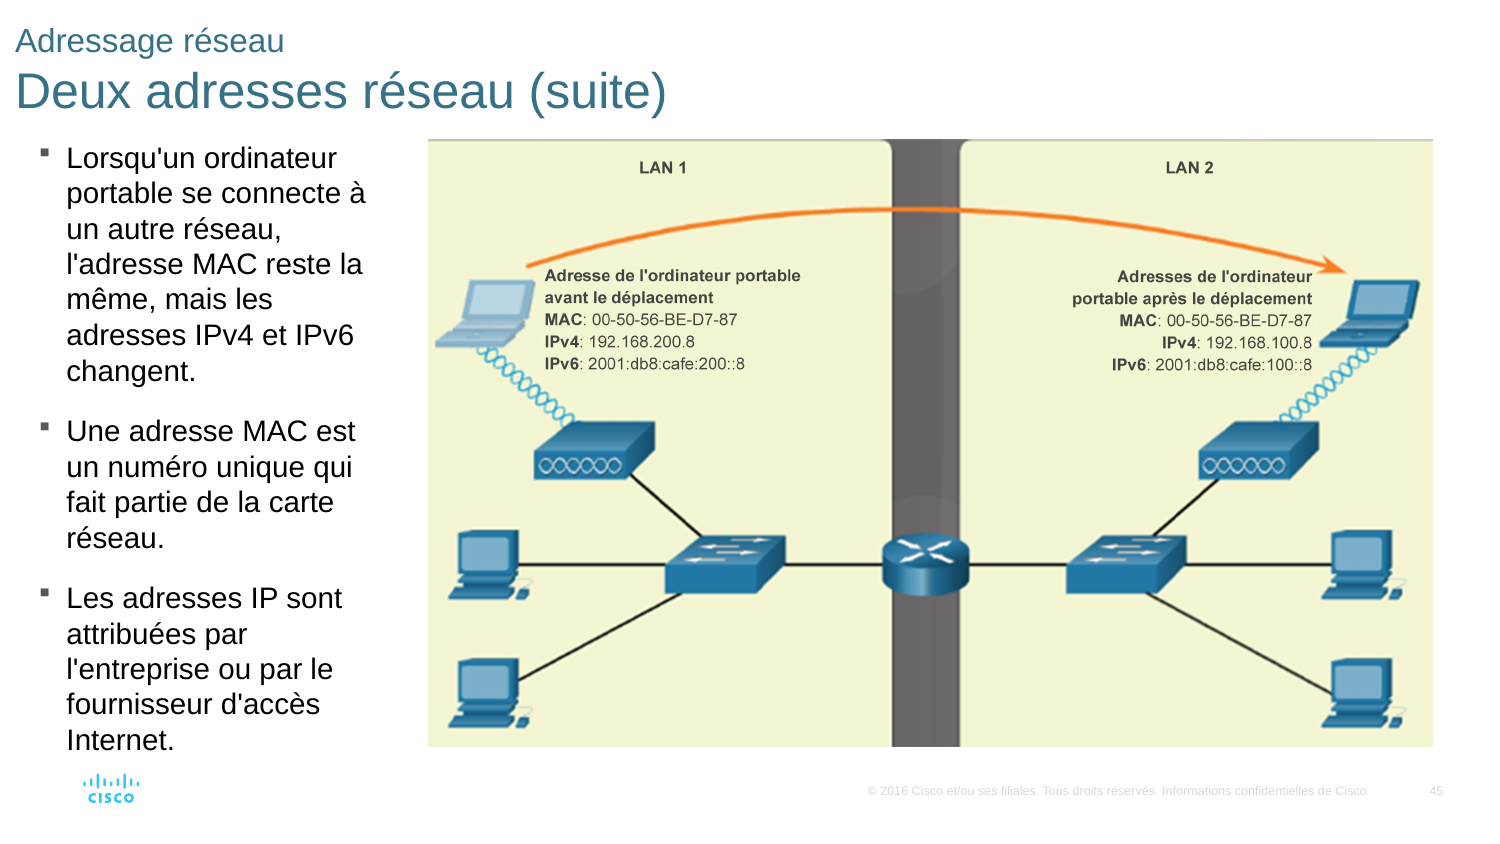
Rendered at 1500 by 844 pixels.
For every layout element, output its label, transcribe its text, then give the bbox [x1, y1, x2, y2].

title Adressage réseau Deux adresses réseau (suite) [0, 6, 1500, 131]
picture [428, 139, 1433, 747]
list Lorsqu'un ordinateur portable se connecte à un autre réseau, l'adresse MAC reste la même, mais les adresses IPv4 et IPv6 changent. Une adresse MAC est un numéro unique qui fait partie de la carte réseau. Les adresses IP sont attribuées par l'entreprise ou par le fournisseur d'accès Internet. [23, 131, 420, 813]
